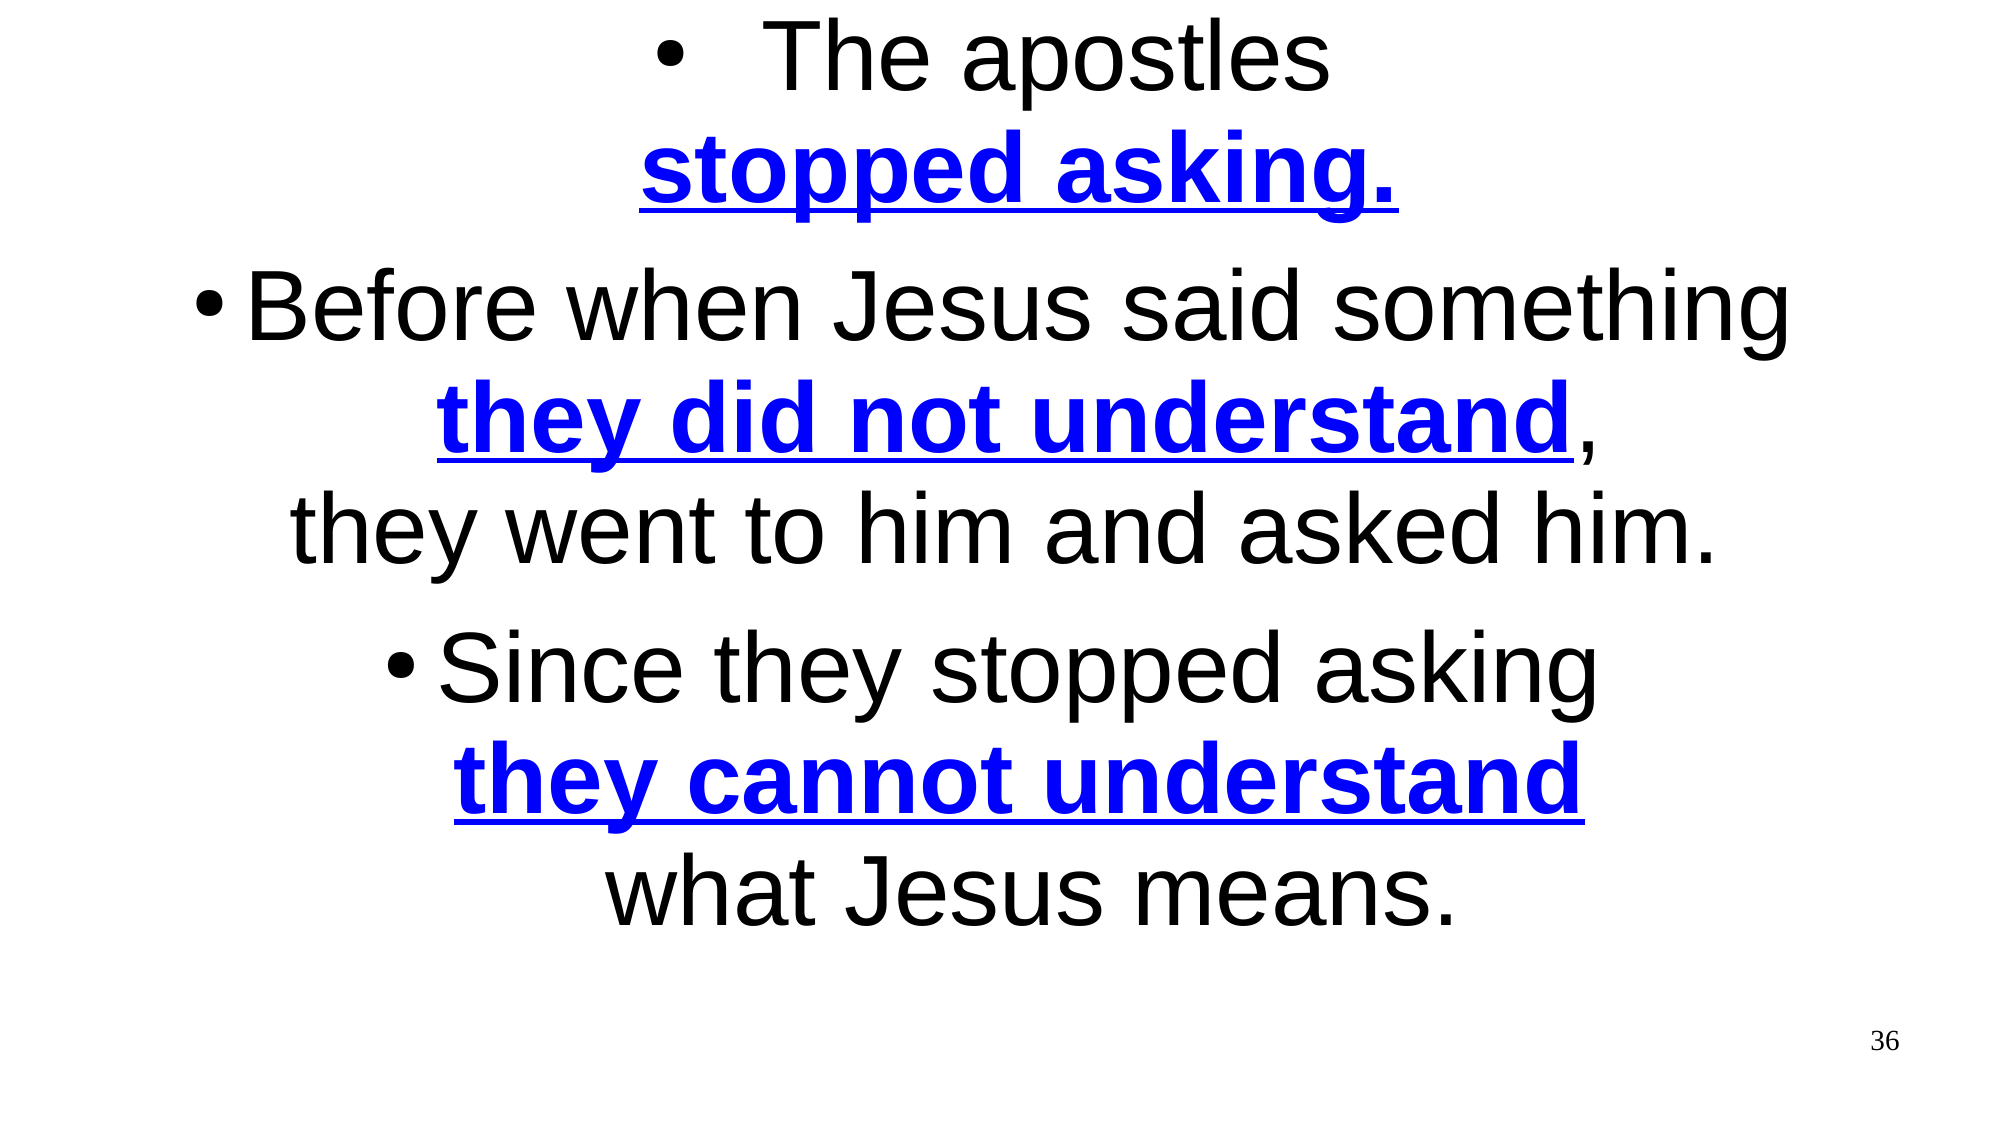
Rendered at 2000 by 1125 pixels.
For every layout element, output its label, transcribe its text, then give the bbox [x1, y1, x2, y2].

list The apostles stopped asking. Before when Jesus said something they did not understand, they went to him and asked him. Since they stopped asking they cannot understand what Jesus means. [0, 0, 1996, 1123]
